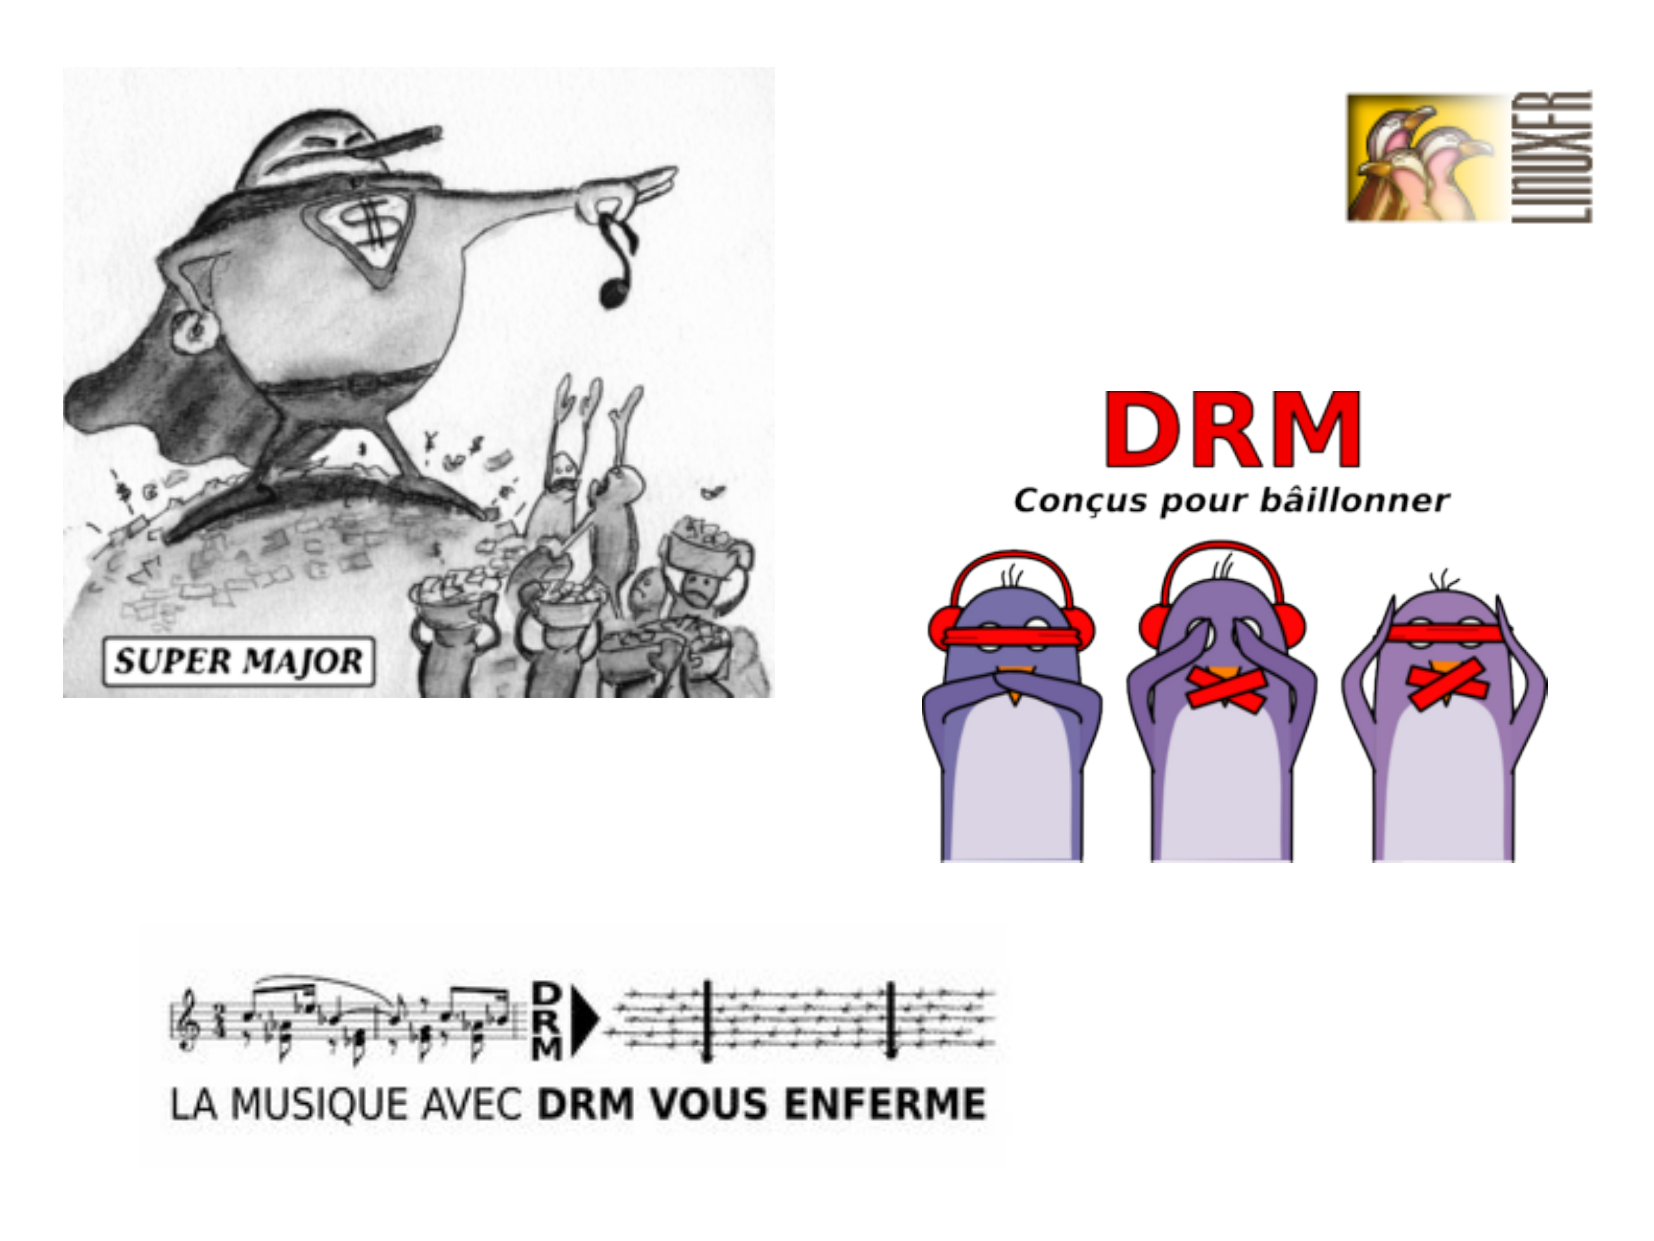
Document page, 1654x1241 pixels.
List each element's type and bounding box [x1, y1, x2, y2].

picture [922, 391, 1548, 863]
picture [63, 67, 775, 698]
picture [1341, 88, 1601, 229]
picture [139, 923, 1023, 1168]
